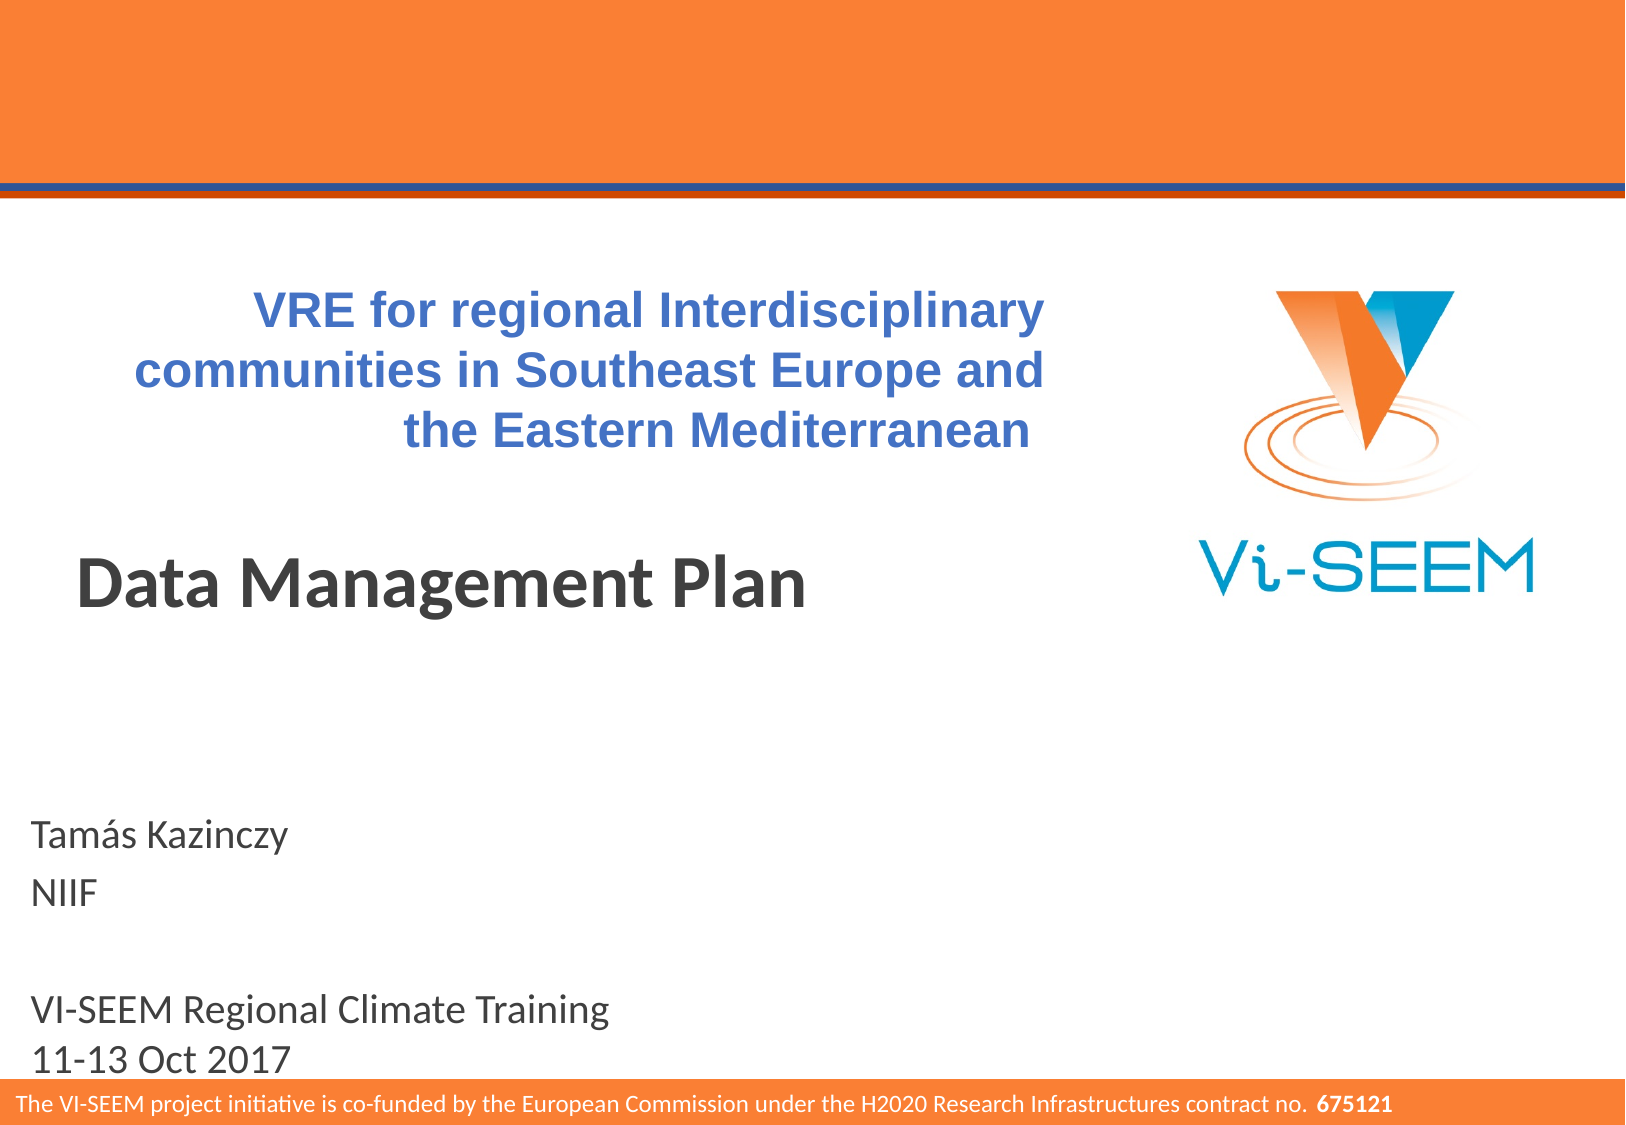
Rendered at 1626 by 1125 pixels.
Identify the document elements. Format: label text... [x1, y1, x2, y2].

footer The VI-SEEM project initiative is co-funded by the European Commission under the H2020 Research Infrastructures contract no. 675121 [0, 1079, 1625, 1125]
picture [1145, 202, 1582, 654]
subtitle Tamás Kazinczy NIIF VI-SEEM Regional Climate Training 11-13 Oct 2017 [15, 798, 1078, 970]
title Data Management Plan [61, 506, 1096, 649]
